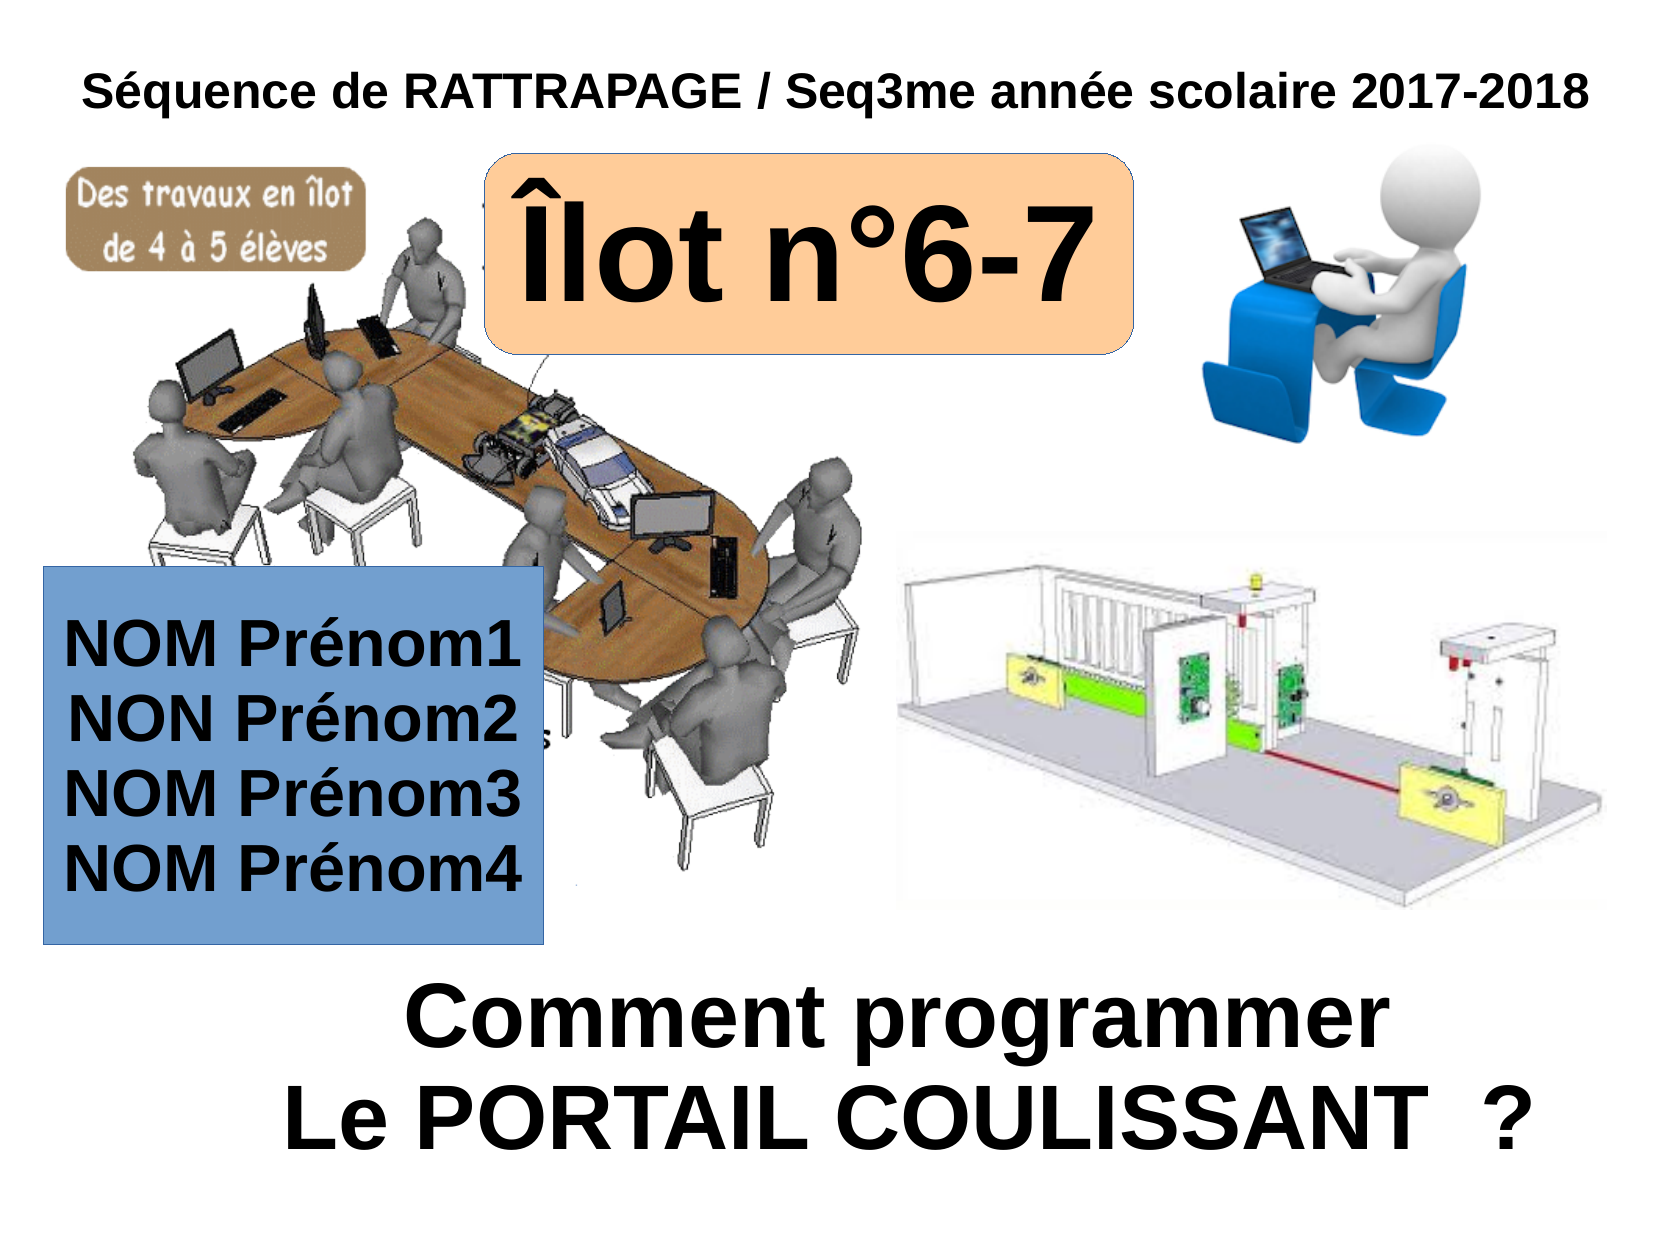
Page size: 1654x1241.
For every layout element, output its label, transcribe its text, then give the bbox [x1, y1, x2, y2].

picture [55, 153, 1607, 910]
text_box Séquence de RATTRAPAGE / Seq3me année scolaire 2017-2018 [67, 56, 1615, 127]
picture [1187, 139, 1495, 448]
text_box Comment programmer Le PORTAIL COULISSANT ? [212, 956, 1583, 1177]
text_box NOM Prénom1 NON Prénom2 NOM Prénom3 NOM Prénom4 [43, 566, 544, 945]
text_box Îlot n°6-7 [484, 153, 1134, 355]
